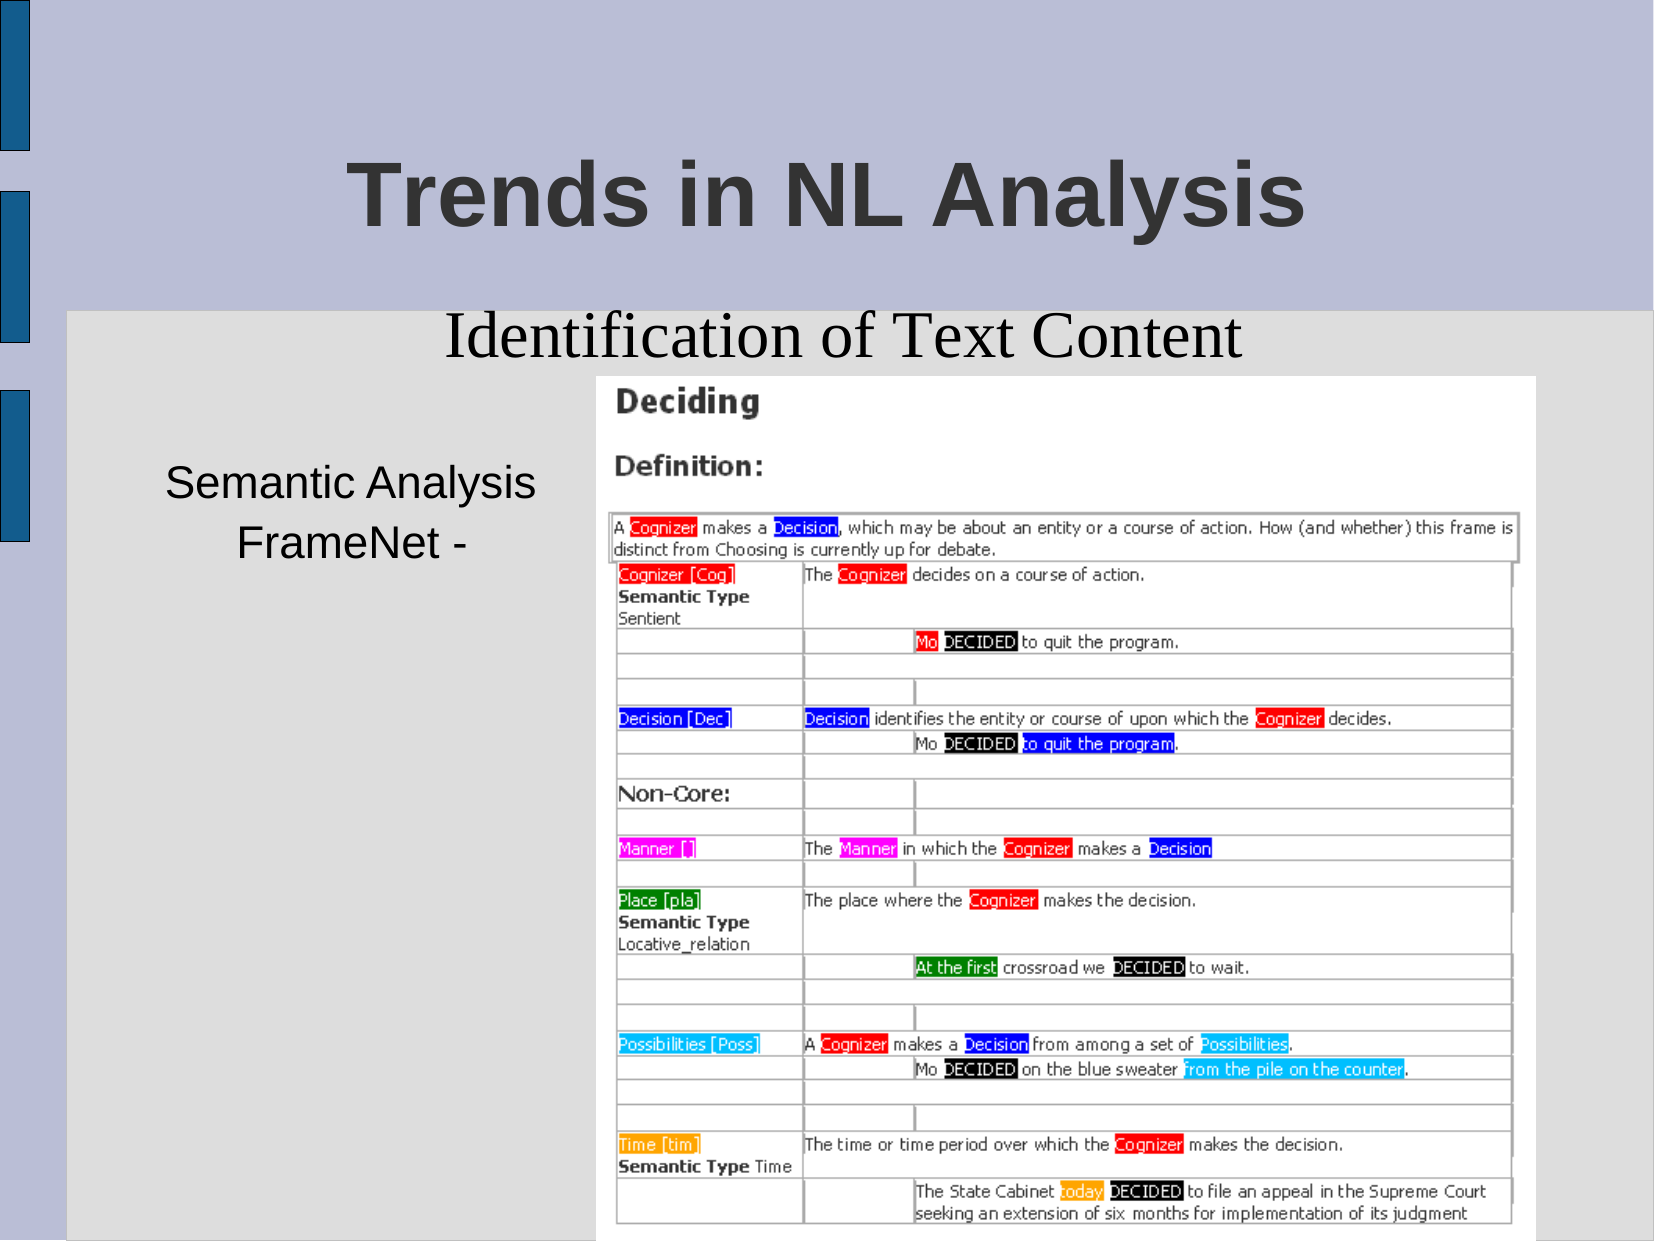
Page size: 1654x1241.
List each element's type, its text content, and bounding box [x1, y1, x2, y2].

picture [596, 376, 1536, 1241]
text_box FrameNet - [221, 509, 596, 576]
text_box Semantic Analysis [150, 450, 596, 516]
subtitle Identification of Text Content [121, 225, 1534, 1201]
title Trends in NL Analysis [121, 98, 1534, 225]
